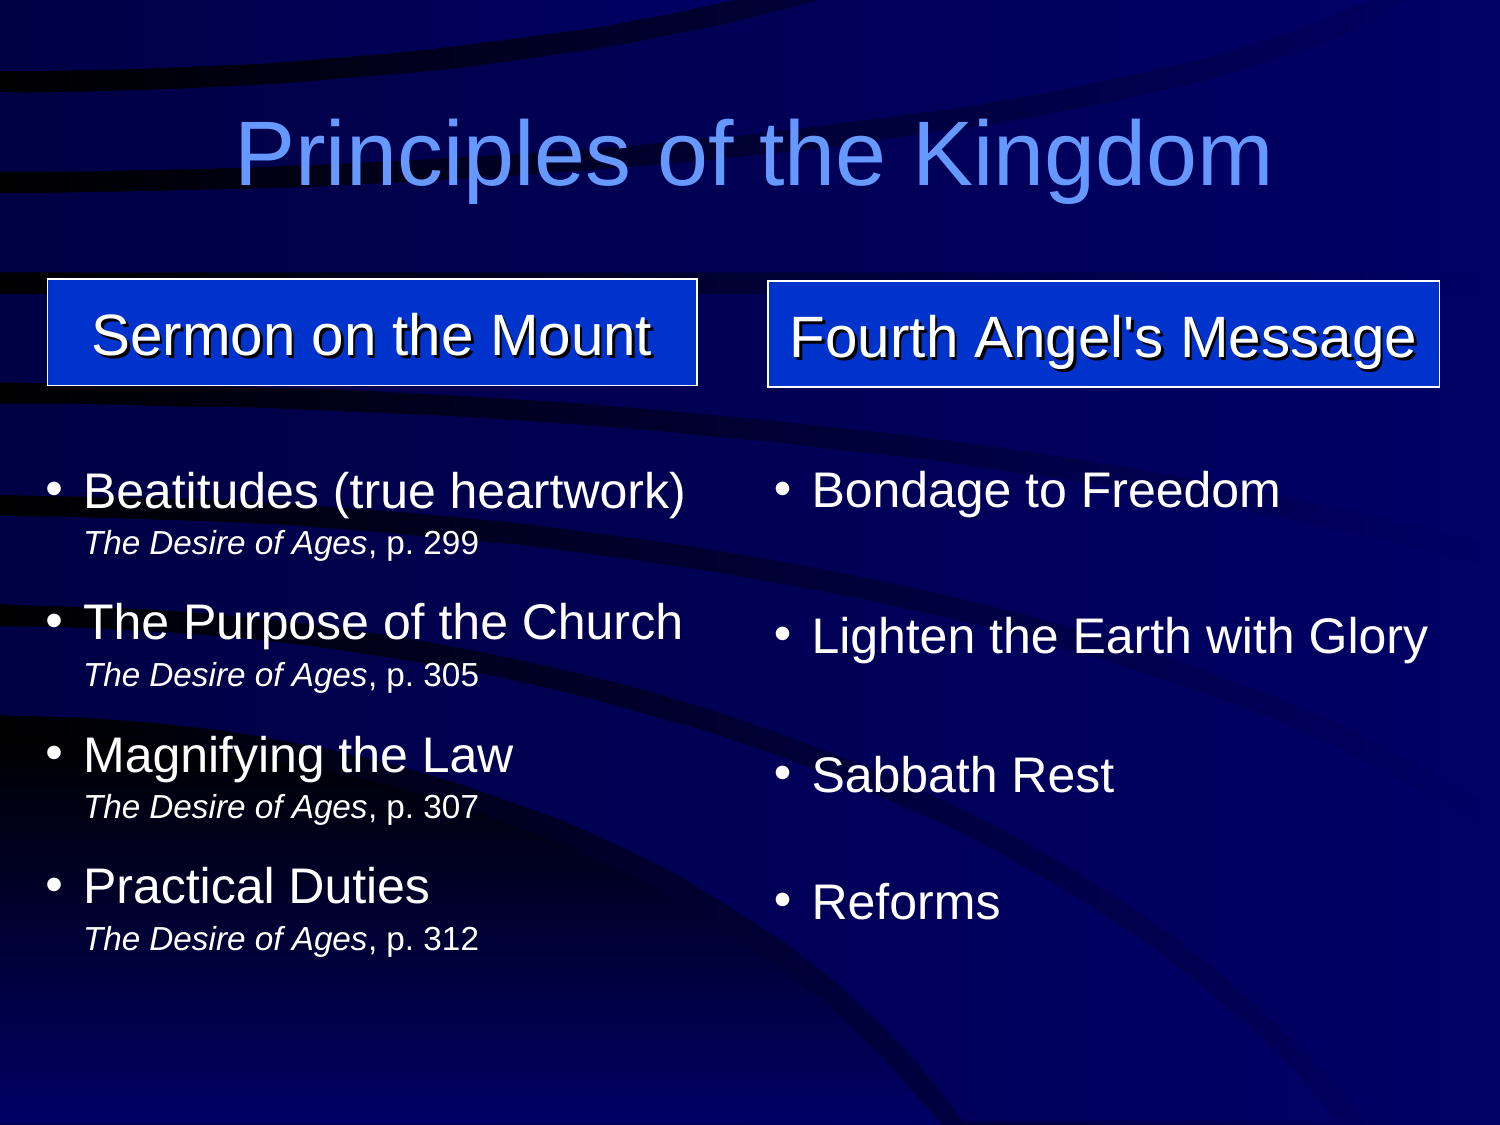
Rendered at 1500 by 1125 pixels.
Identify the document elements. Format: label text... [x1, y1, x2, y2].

title Principles of the Kingdom [31, 58, 1478, 240]
text_box Sermon on the Mount [47, 279, 698, 386]
text_box Fourth Angel's Message [768, 280, 1440, 387]
text_box Beatitudes (true heartwork) The Desire of Ages, p. 299 The Purpose of the Church The Desire of Ages, p. 305 Magnifying the Law The Desire of Ages, p. 307 Practical Duties The Desire of Ages, p. 312 [30, 450, 708, 963]
text_box Bondage to Freedom Lighten the Earth with Glory Sabbath Rest Reforms [759, 450, 1480, 938]
